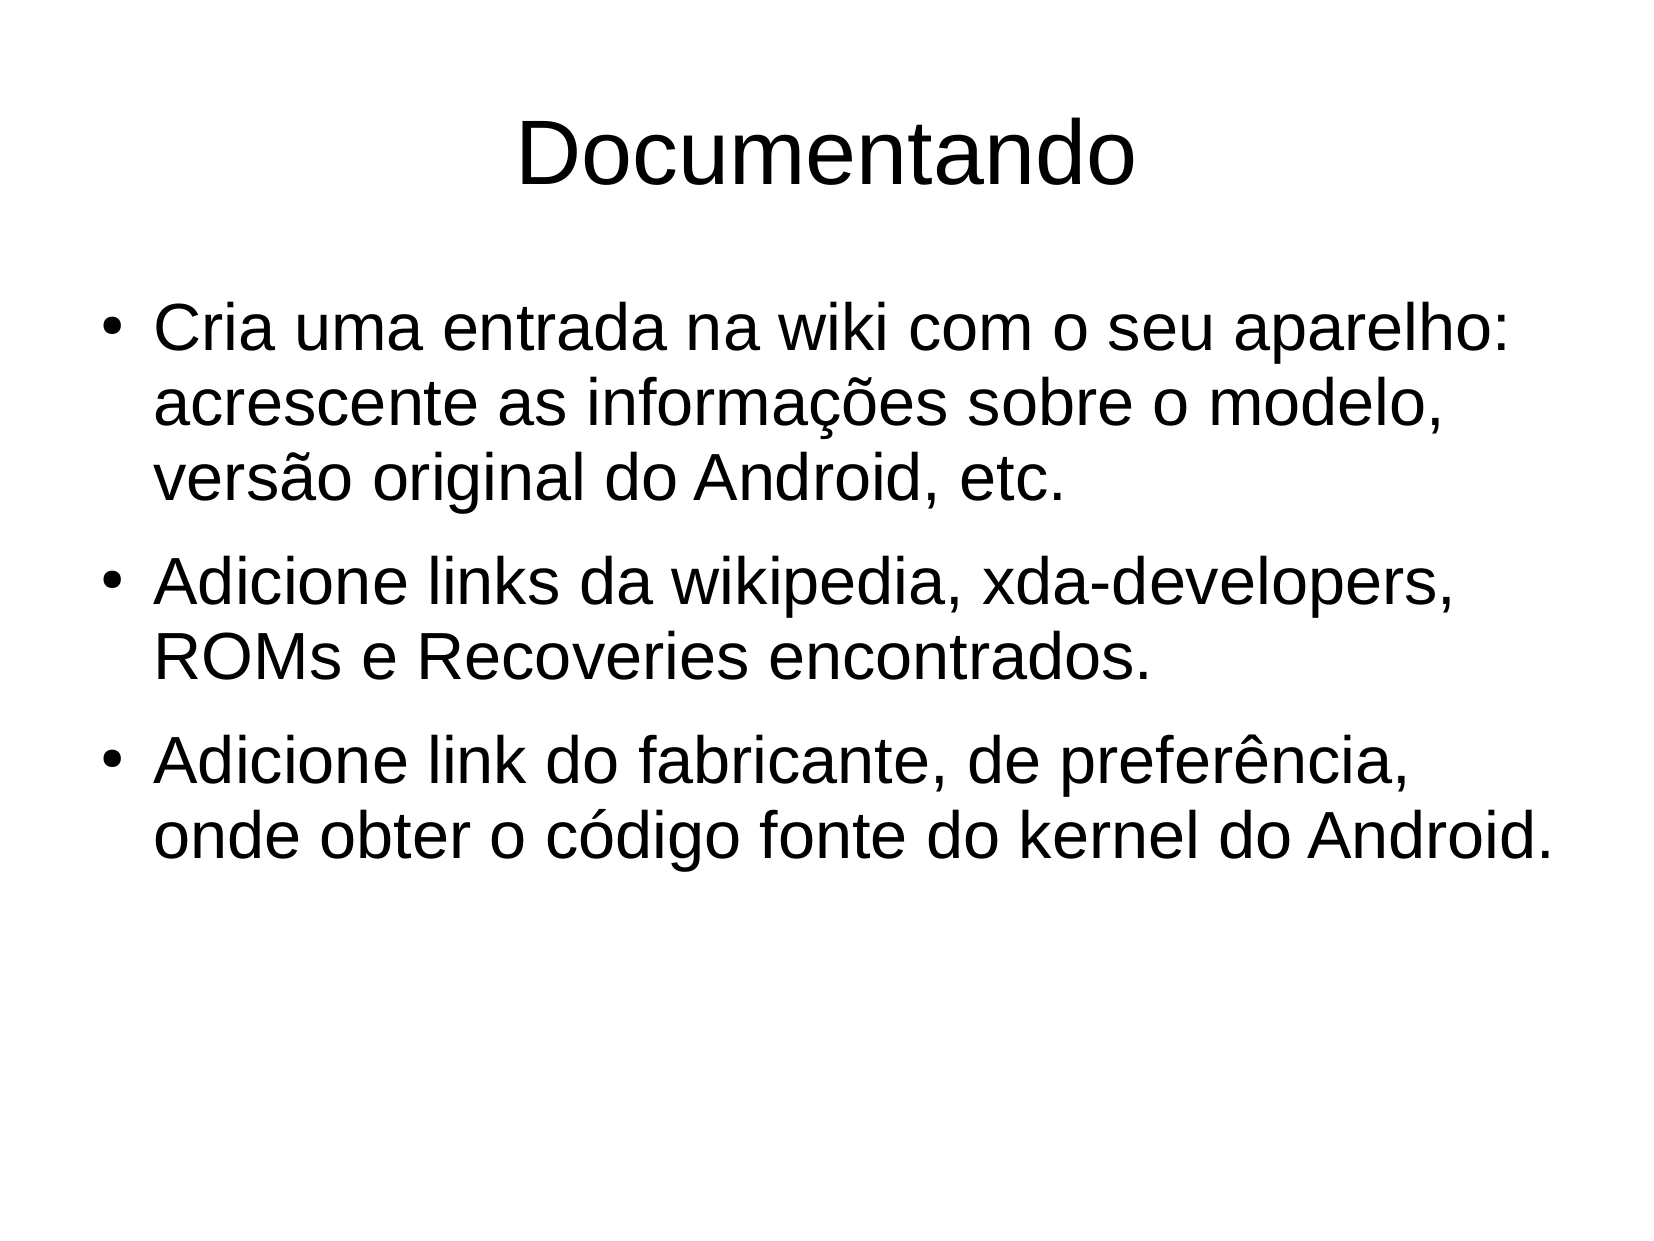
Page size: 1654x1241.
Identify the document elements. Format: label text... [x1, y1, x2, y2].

title Documentando [82, 49, 1571, 257]
list Cria uma entrada na wiki com o seu aparelho: acrescente as informações sobre o modelo, versão original do Android, etc. Adicione links da wikipedia, xda-developers, ROMs e Recoveries encontrados. Adicione link do fabricante, de preferência, onde obter o código fonte do kernel do Android. [82, 290, 1571, 1010]
